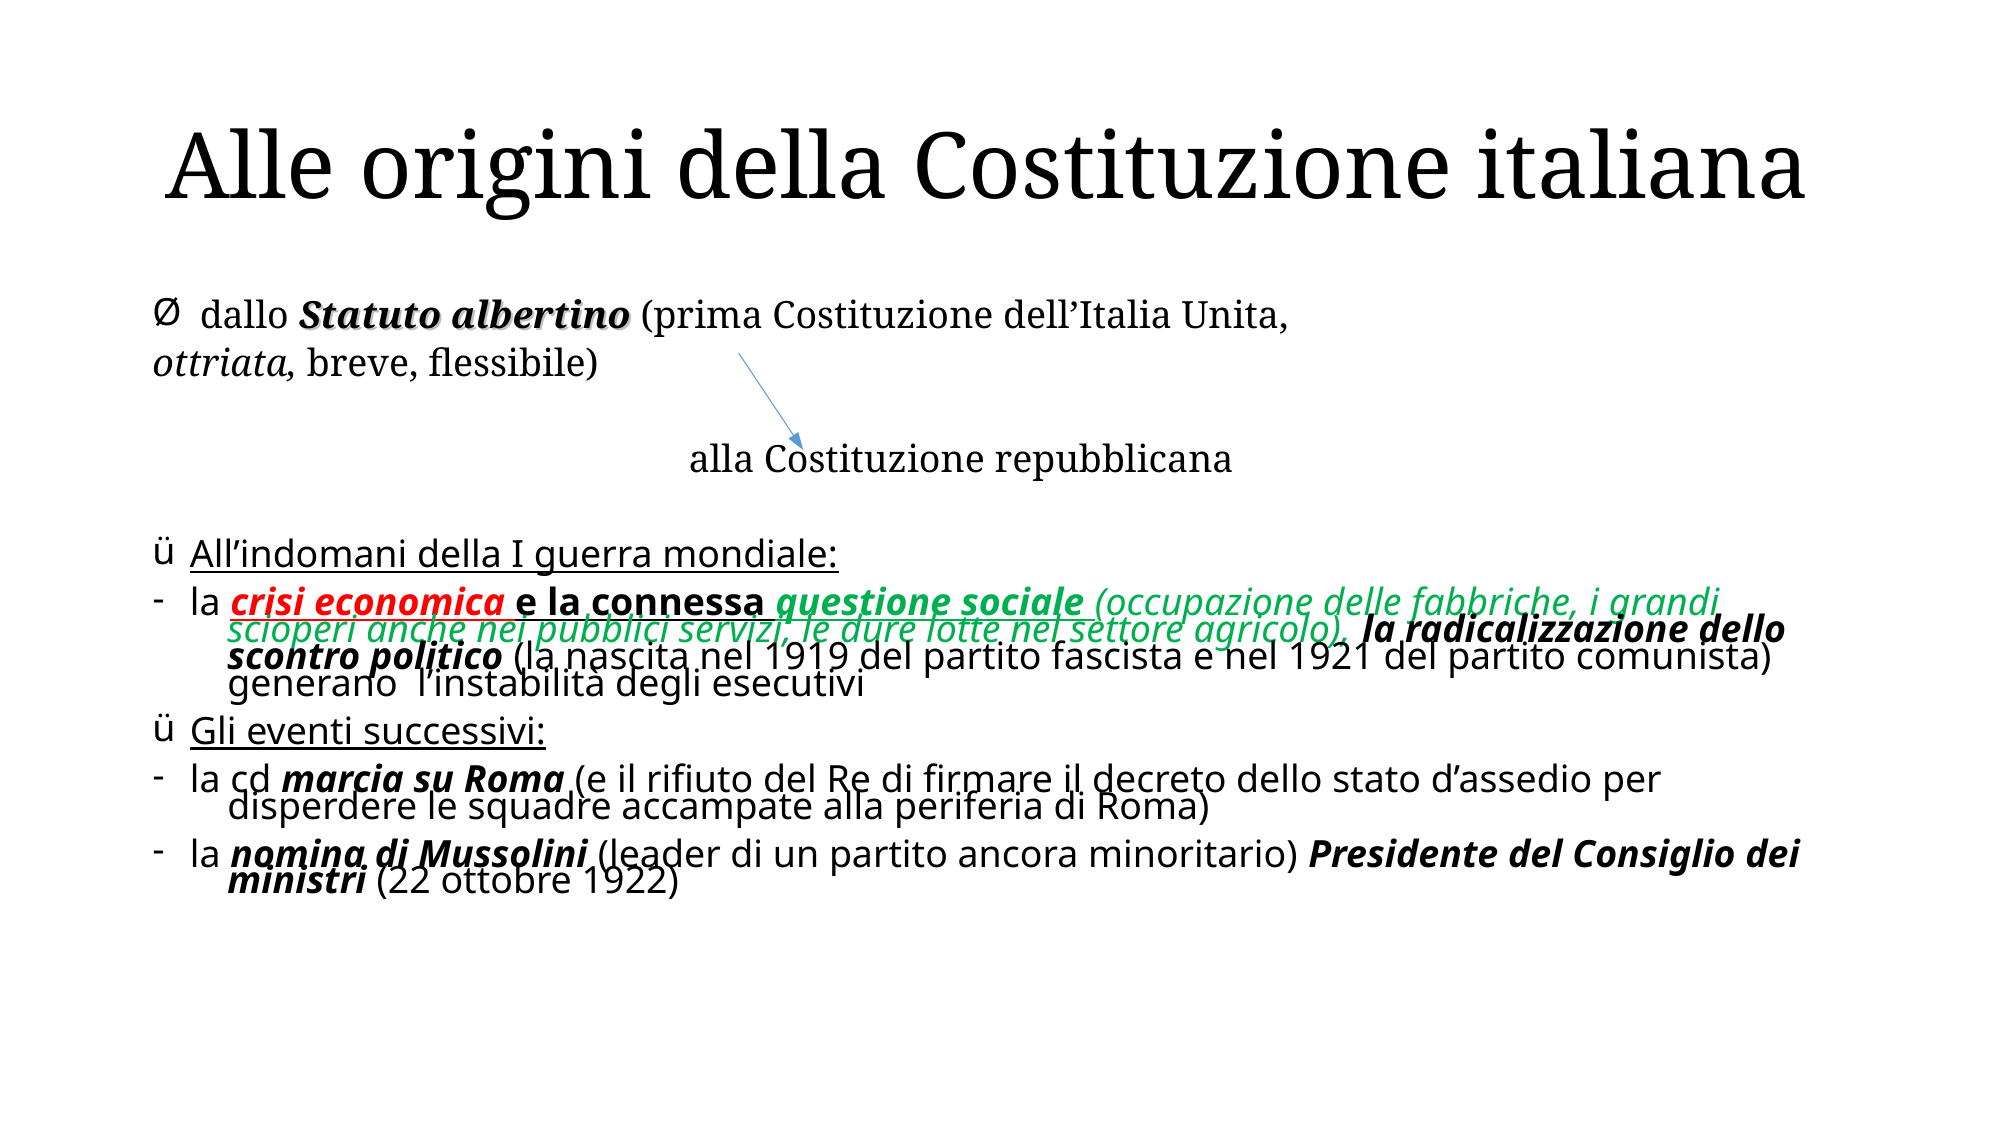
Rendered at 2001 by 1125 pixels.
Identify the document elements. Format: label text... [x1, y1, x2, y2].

title Alle origini della Costituzione italiana [137, 59, 1863, 278]
list dallo Statuto albertino (prima Costituzione dell’Italia Unita, ottriata, breve, flessibile) alla Costituzione repubblicana All’indomani della I guerra mondiale: la crisi economica e la connessa questione sociale (occupazione delle fabbriche, i grandi scioperi anche nei pubblici servizi, le dure lotte nel settore agricolo), la radicalizzazione dello scontro politico (la nascita nel 1919 del partito fascista e nel 1921 del partito comunista) generano l’instabilità degli esecutivi Gli eventi successivi: la cd marcia su Roma (e il rifiuto del Re di firmare il decreto dello stato d’assedio per disperdere le squadre accampate alla periferia di Roma) la nomina di Mussolini (leader di un partito ancora minoritario) Presidente del Consiglio dei ministri (22 ottobre 1922) [137, 299, 1863, 1014]
